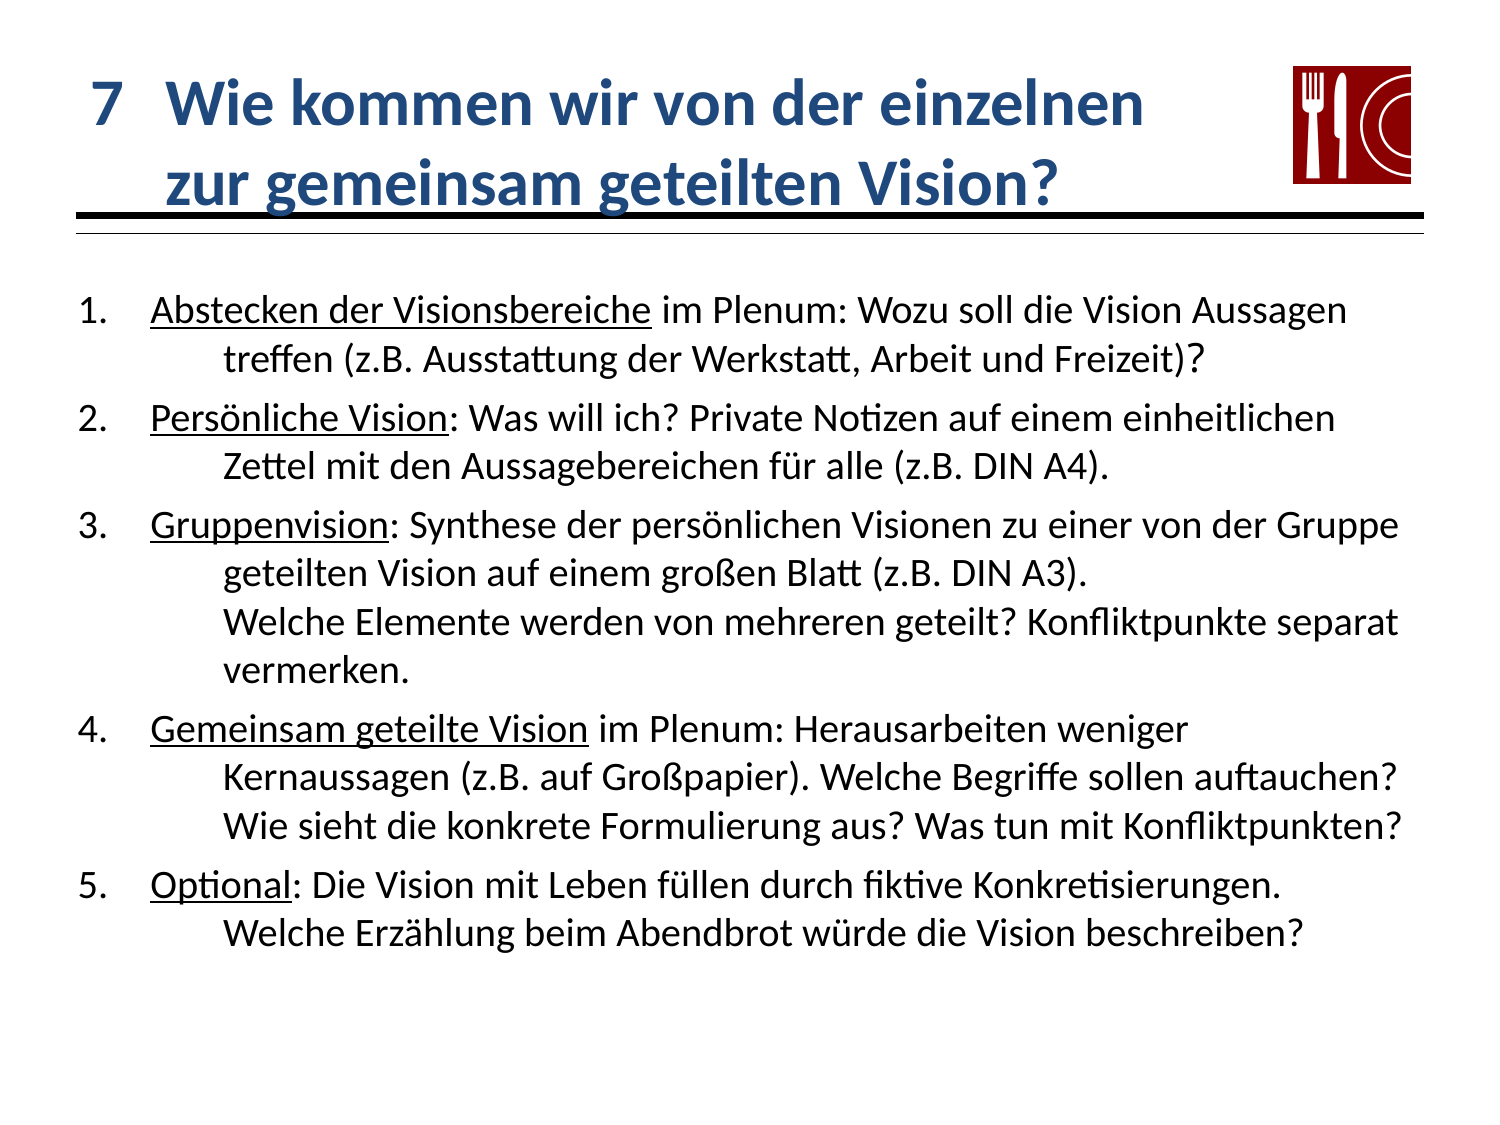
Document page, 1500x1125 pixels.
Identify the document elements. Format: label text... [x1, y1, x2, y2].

picture [1293, 66, 1411, 184]
title 7 Wie kommen wir von der einzelnen zur gemeinsam geteilten Vision? [75, 45, 1426, 233]
list Abstecken der Visionsbereiche im Plenum: Wozu soll die Vision Aussagen treffen (z.B. Ausstattung der Werkstatt, Arbeit und Freizeit)? Persönliche Vision: Was will ich? Private Notizen auf einem einheitlichen Zettel mit den Aussagebereichen für alle (z.B. DIN A4). Gruppenvision: Synthese der persönlichen Visionen zu einer von der Gruppe geteilten Vision auf einem großen Blatt (z.B. DIN A3). Welche Elemente werden von mehreren geteilt? Konfliktpunkte separat vermerken. Gemeinsam geteilte Vision im Plenum: Herausarbeiten weniger Kernaussagen (z.B. auf Großpapier). Welche Begriffe sollen auftauchen? Wie sieht die konkrete Formulierung aus? Was tun mit Konfliktpunkten? Optional: Die Vision mit Leben füllen durch fiktive Konkretisierungen. Welche Erzählung beim Abendbrot würde die Vision beschreiben? [77, 283, 1414, 1036]
